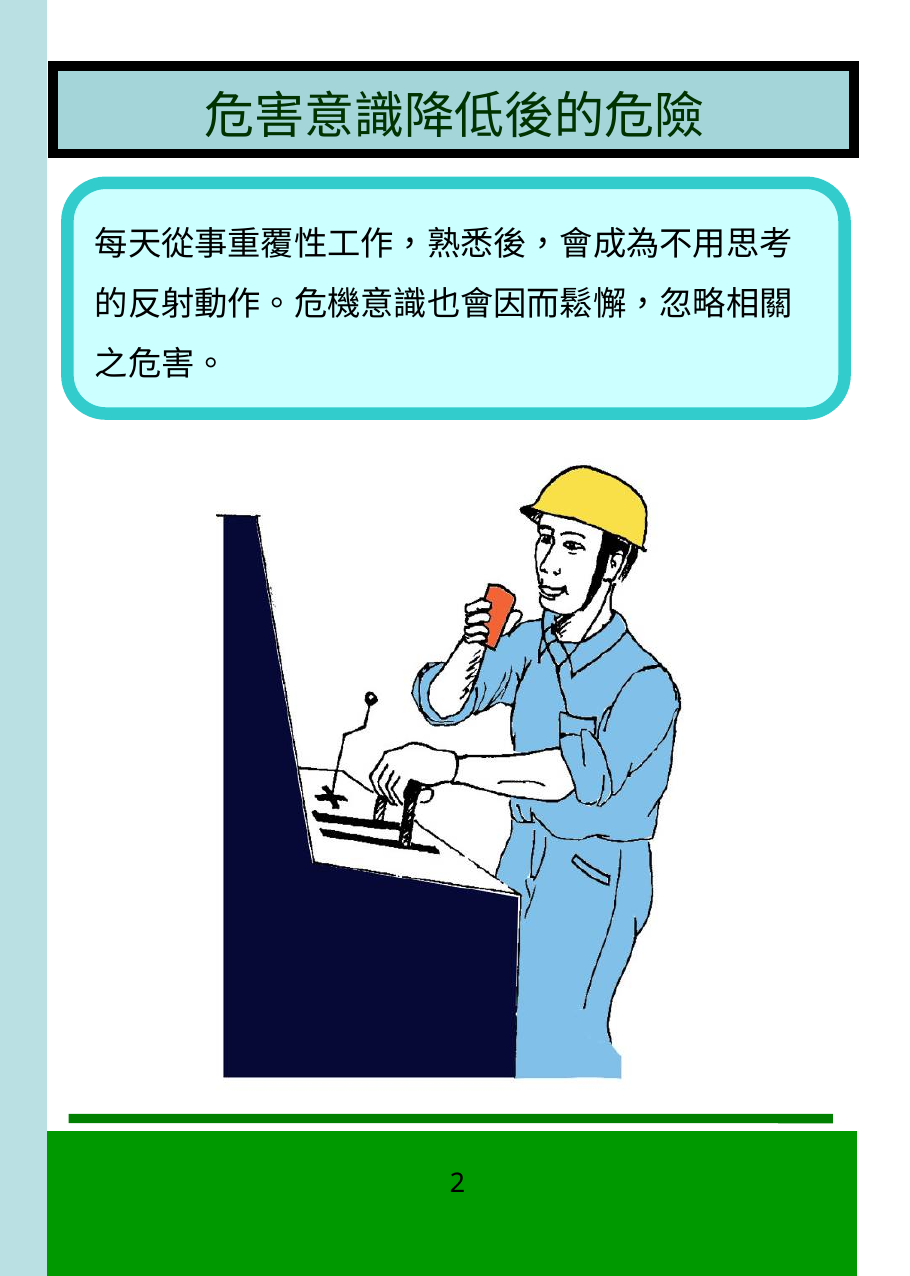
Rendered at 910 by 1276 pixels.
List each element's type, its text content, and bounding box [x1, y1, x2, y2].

text_box [0, 0, 47, 1276]
picture [216, 437, 703, 1095]
text_box 2 [422, 1157, 493, 1207]
text_box 危害意識降低後的危險 [135, 75, 774, 152]
text_box 每天從事重覆性工作，熟悉後，會成為不用思考的反射動作。危機意識也會因而鬆懈，忽略相關之危害。 [67, 182, 845, 414]
